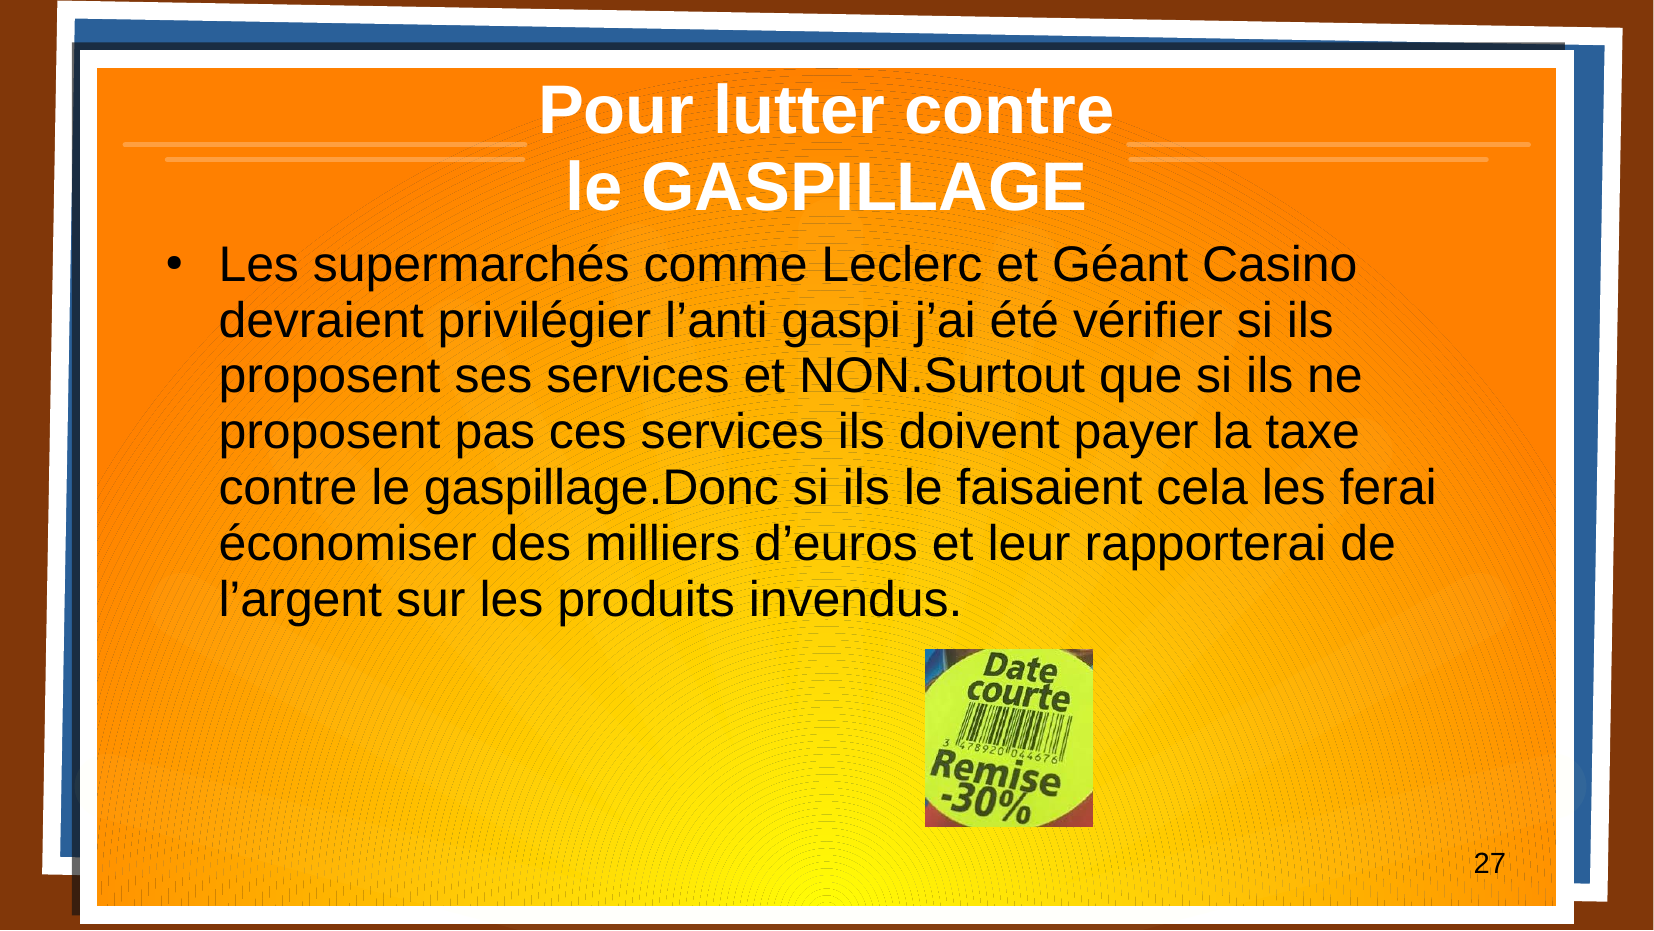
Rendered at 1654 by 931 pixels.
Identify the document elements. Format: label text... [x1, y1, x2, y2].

list Les supermarchés comme Leclerc et Géant Casino devraient privilégier l’anti gaspi j’ai été vérifier si ils proposent ses services et NON.Surtout que si ils ne proposent pas ces services ils doivent payer la taxe contre le gaspillage.Donc si ils le faisaient cela les ferai économiser des milliers d’euros et leur rapporterai de l’argent sur les produits invendus. [147, 236, 1506, 827]
title Pour lutter contre le GASPILLAGE [531, 70, 1123, 225]
picture [925, 649, 1093, 827]
